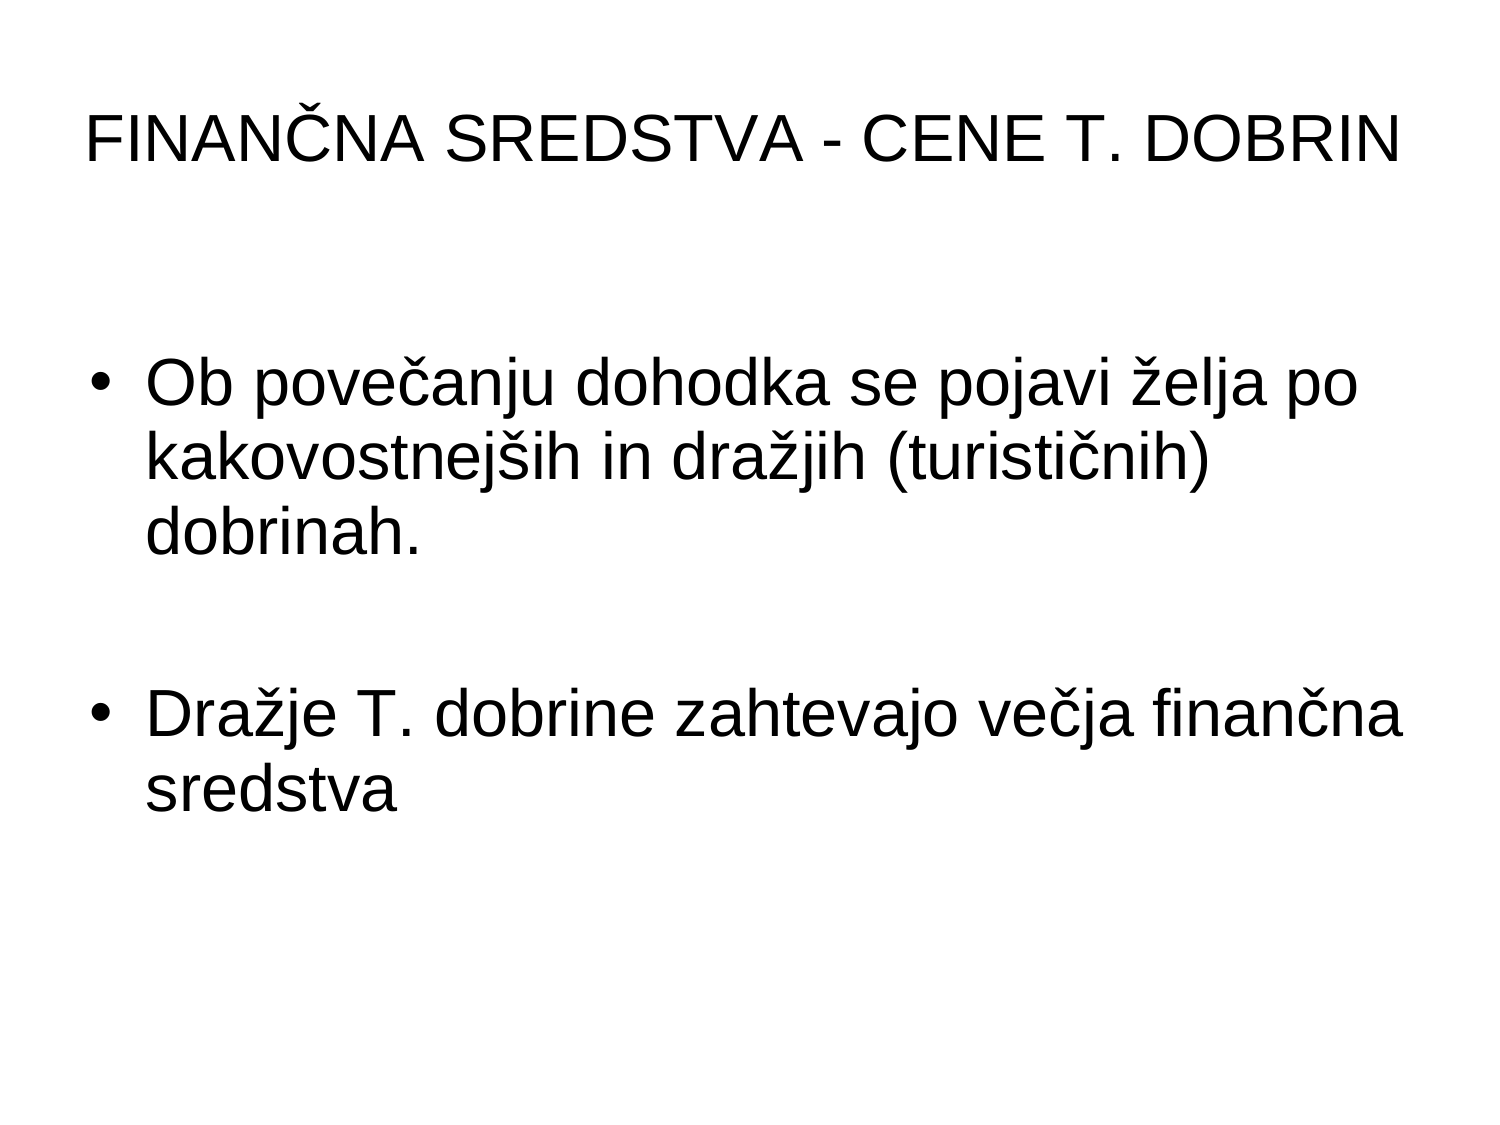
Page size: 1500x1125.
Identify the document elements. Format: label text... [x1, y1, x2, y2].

title FINANČNA SREDSTVA - CENE T. DOBRIN [29, 45, 1459, 233]
list Ob povečanju dohodka se pojavi želja po kakovostnejših in dražjih (turističnih) dobrinah. Dražje T. dobrine zahtevajo večja finančna sredstva [75, 337, 1425, 1005]
